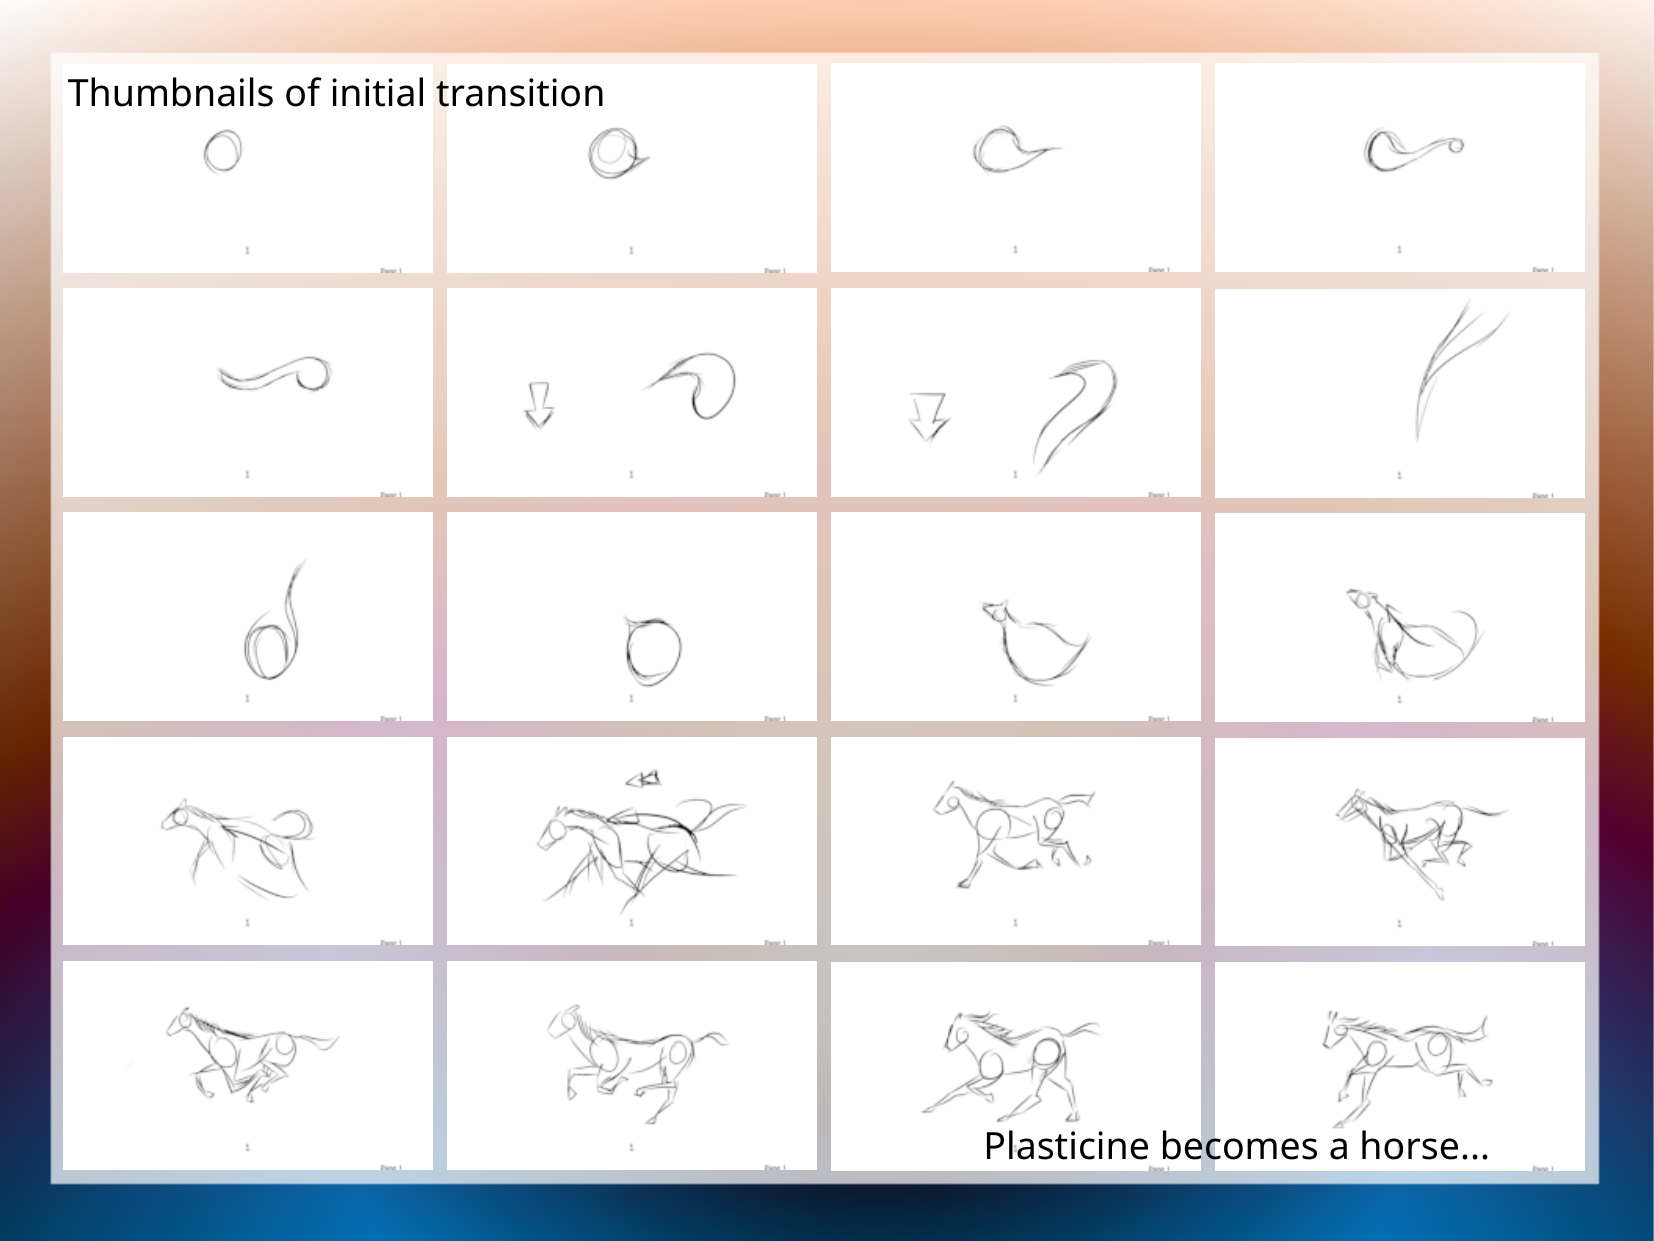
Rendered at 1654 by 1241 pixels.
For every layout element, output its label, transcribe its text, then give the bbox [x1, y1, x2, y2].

text_box Thumbnails of initial transition [53, 59, 715, 135]
picture [0, 0, 1654, 1241]
text_box Plasticine becomes a horse... [968, 1111, 1610, 1188]
